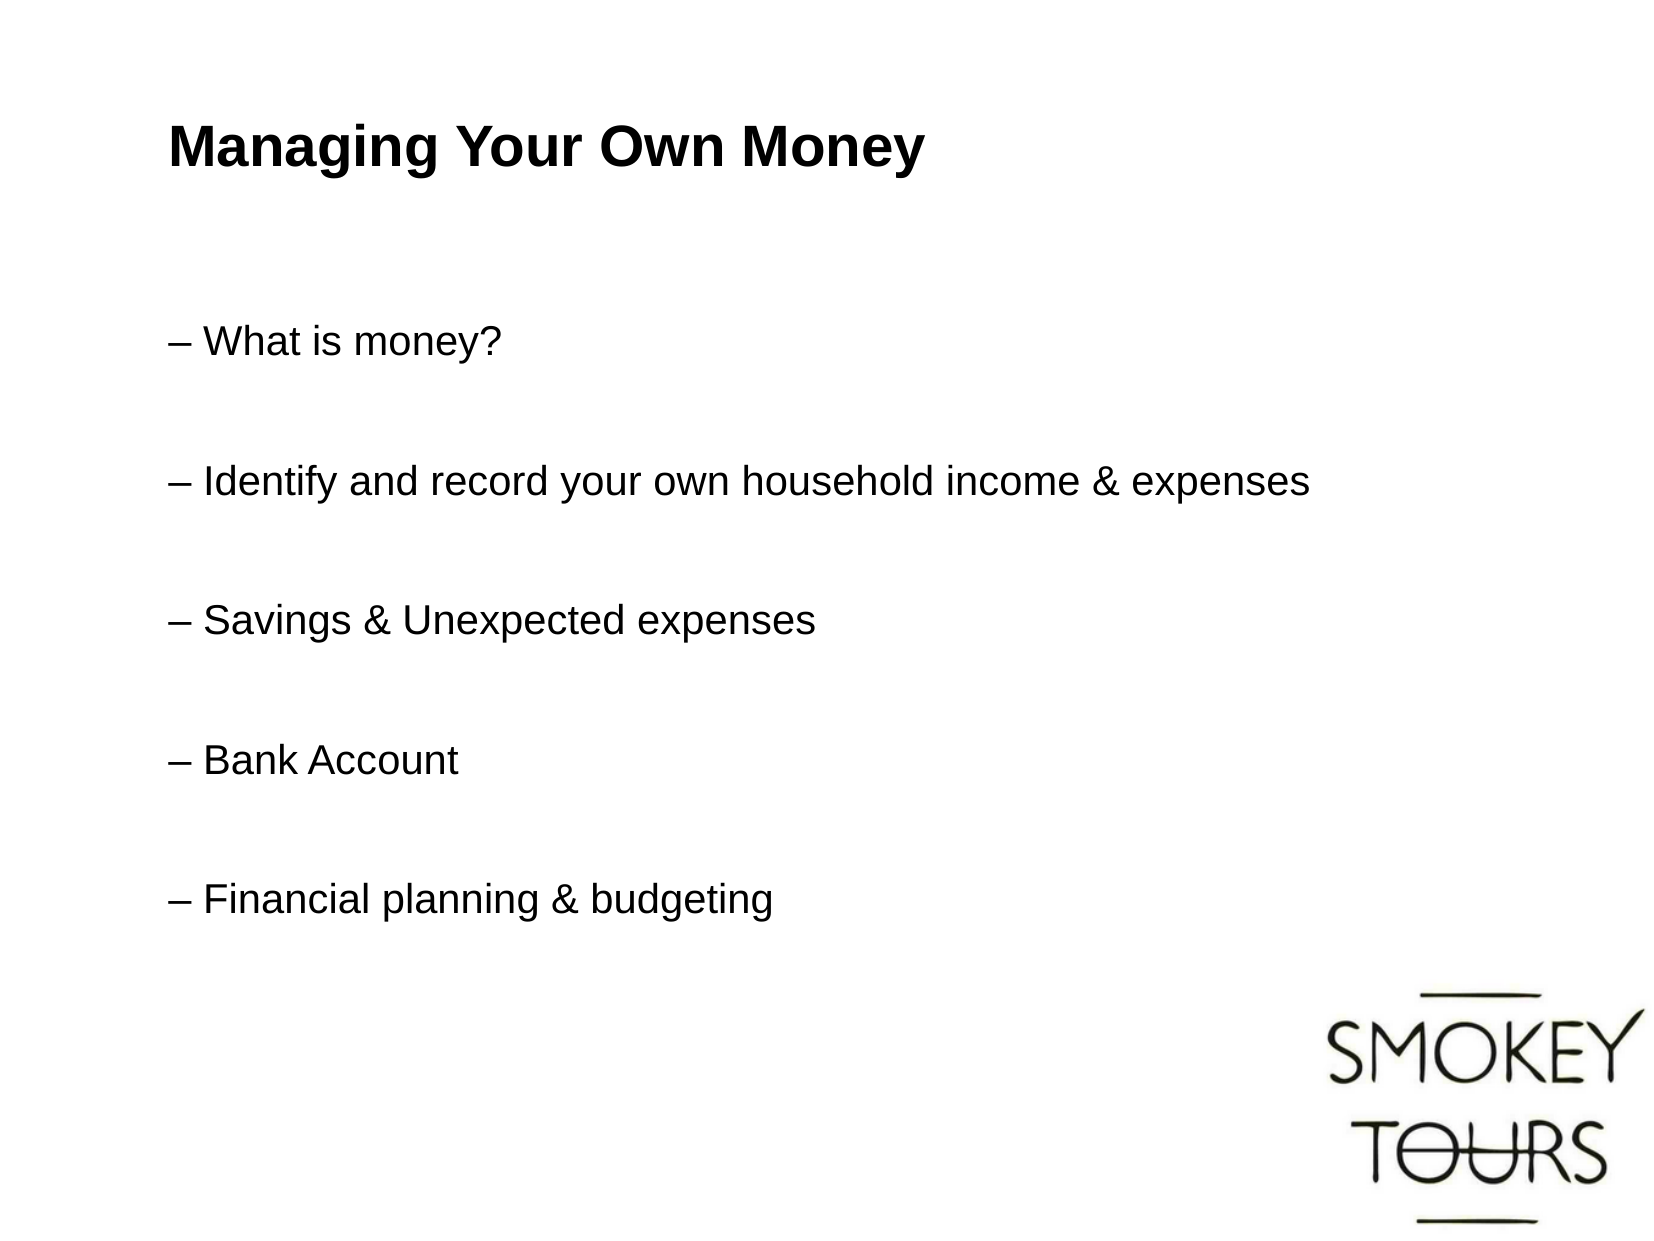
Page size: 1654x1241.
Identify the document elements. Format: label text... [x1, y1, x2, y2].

text_box Managing Your Own Money – What is money? – Identify and record your own household income & expenses – Savings & Unexpected expenses – Bank Account – Financial planning & budgeting [153, 106, 1477, 1217]
picture [1322, 968, 1654, 1241]
